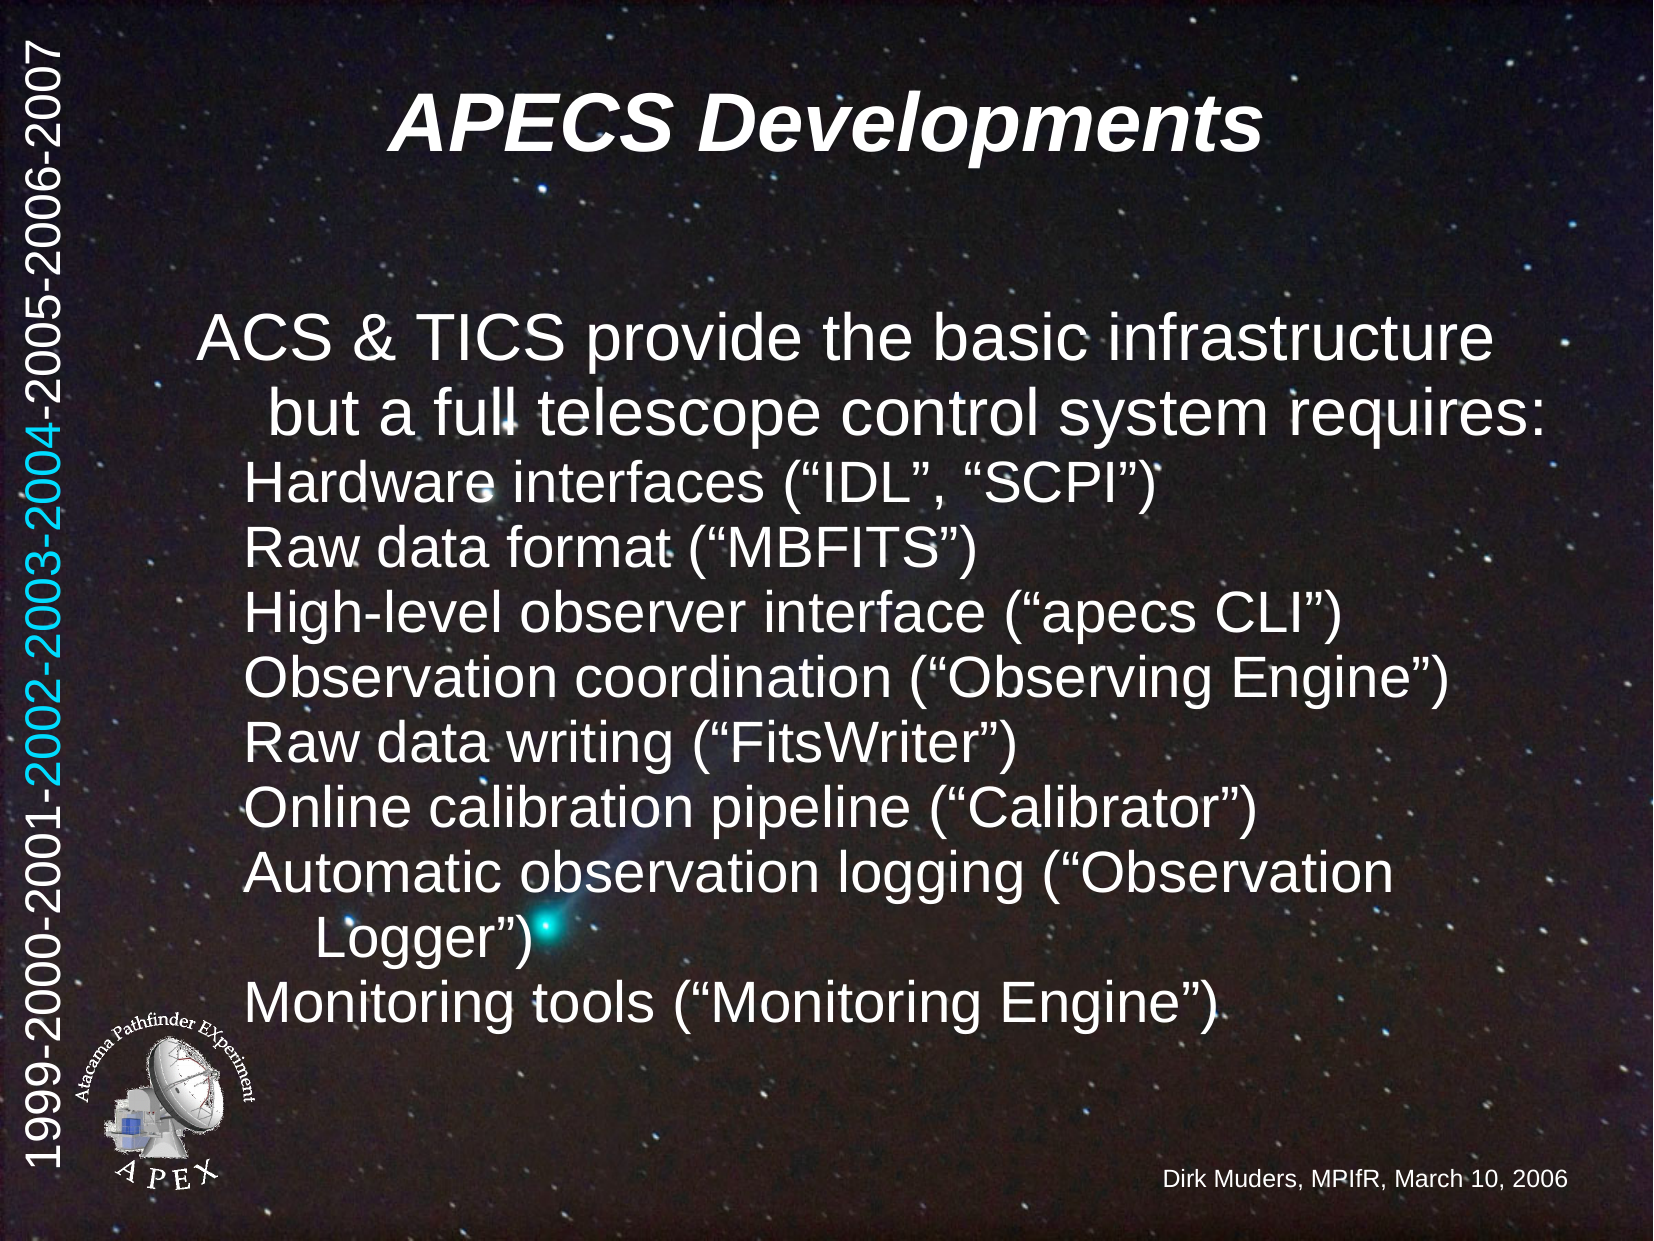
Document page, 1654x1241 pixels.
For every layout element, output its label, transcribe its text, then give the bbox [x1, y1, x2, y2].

list ACS & TICS provide the basic infrastructure but a full telescope control system requires: Hardware interfaces (“IDL”, “SCPI”) Raw data format (“MBFITS”) High-level observer interface (“apecs CLI”) Observation coordination (“Observing Engine”) Raw data writing (“FitsWriter”) Online calibration pipeline (“Calibrator”) Automatic observation logging (“Observation Logger”) Monitoring tools (“Monitoring Engine”) [184, 300, 1576, 1097]
picture [0, 0, 1653, 1241]
text_box 1999-2000-2001-2002-2003-2004-2005-2006-2007 [14, 38, 76, 1172]
title APECS Developments [121, 19, 1534, 227]
